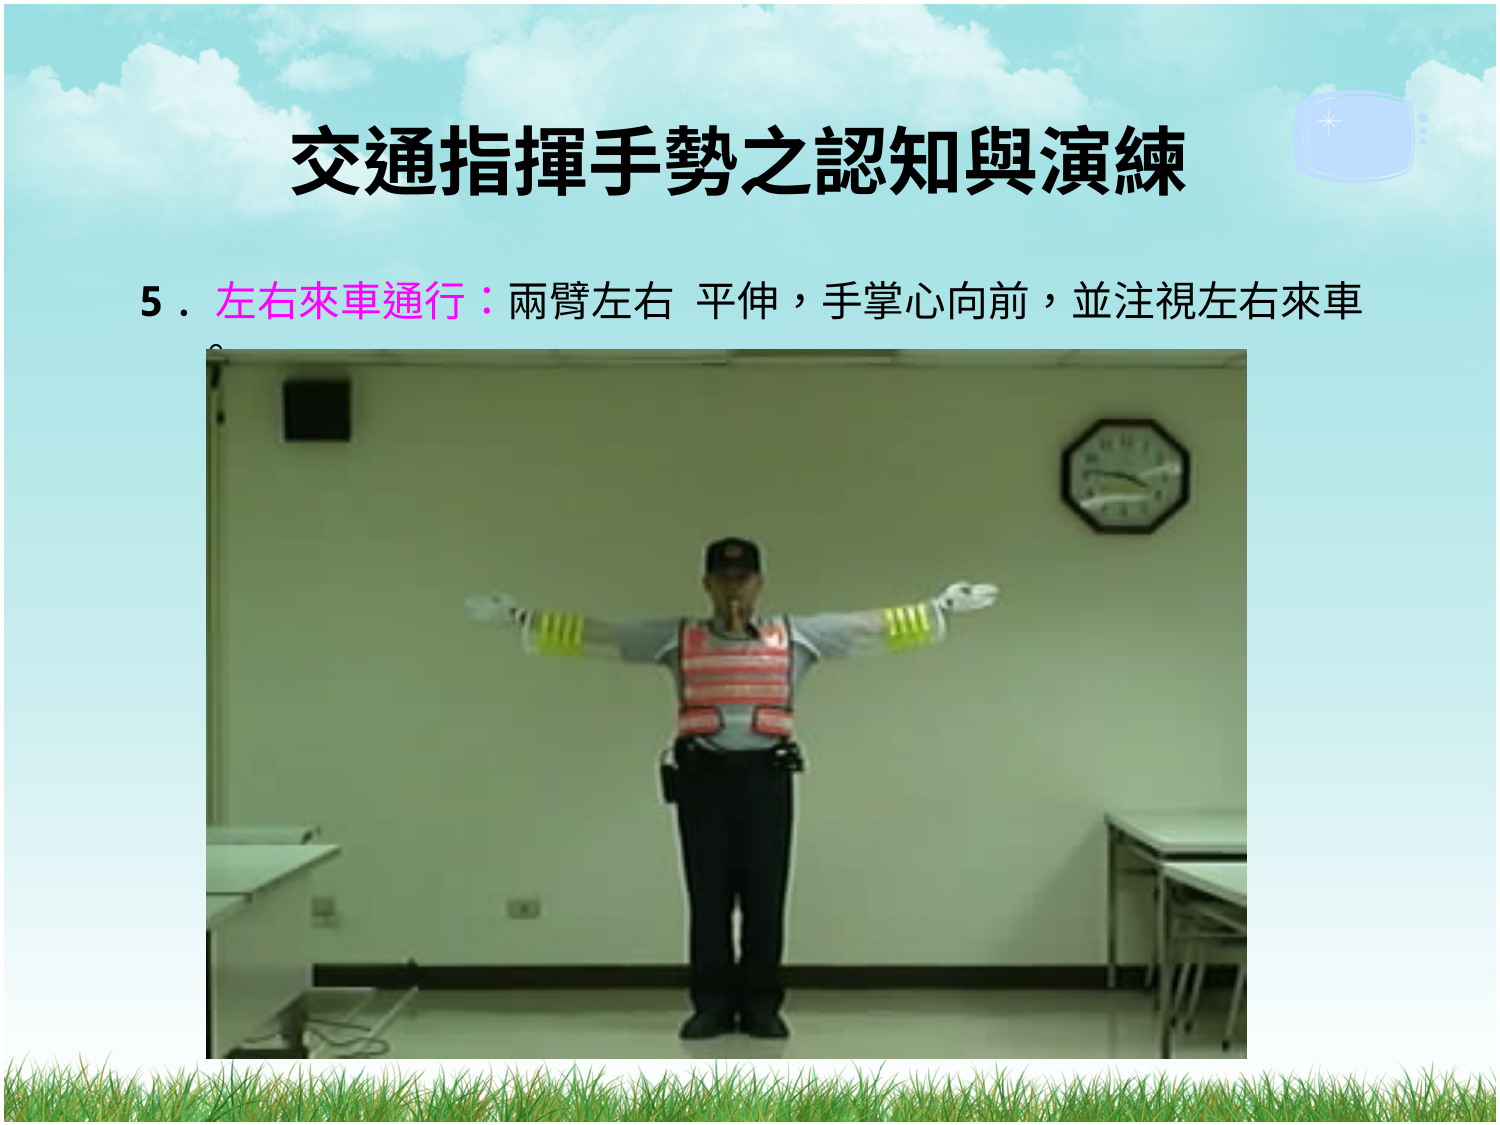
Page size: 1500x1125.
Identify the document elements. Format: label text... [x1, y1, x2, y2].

title 交通指揮手勢之認知與演練 [183, 78, 1294, 241]
picture [0, 0, 1500, 1125]
list 5﹒左右來車通行：兩臂左右 平伸，手掌心向前，並注視左右來車。 [123, 267, 1412, 386]
